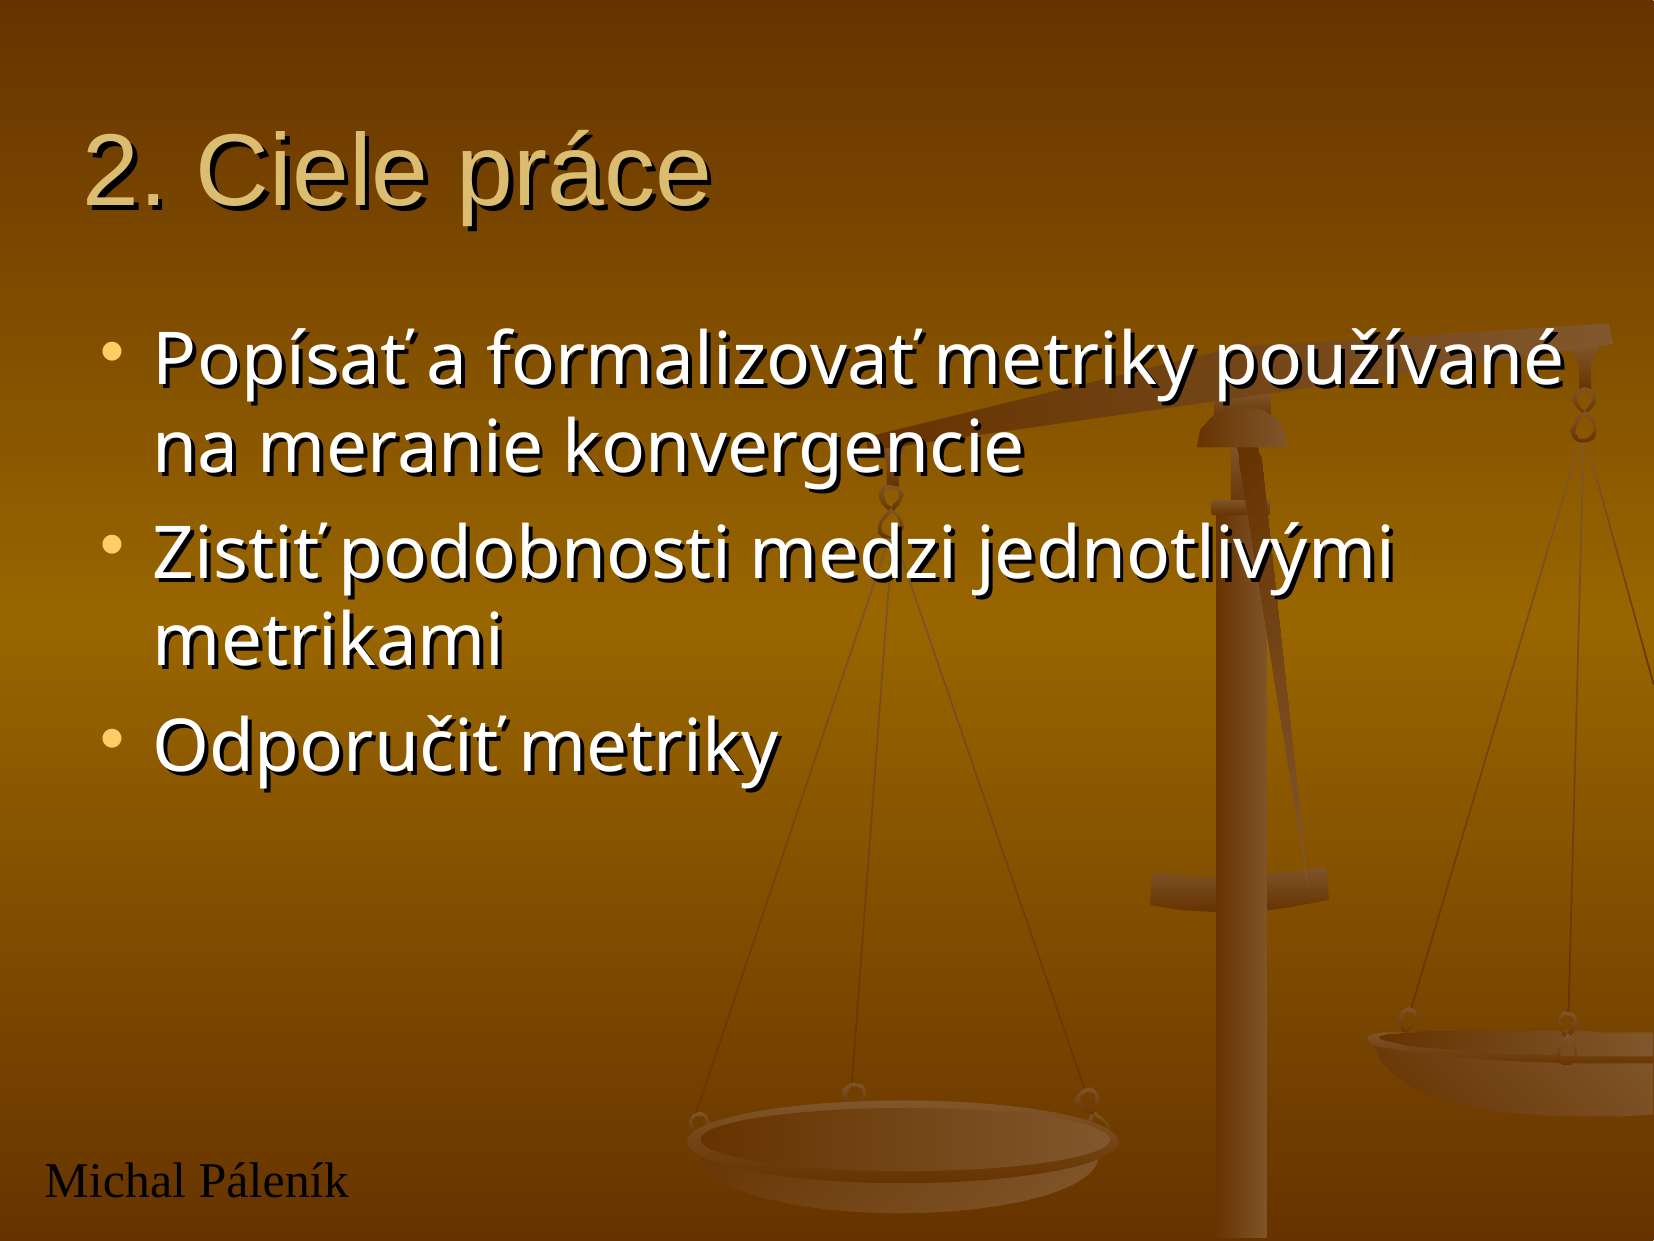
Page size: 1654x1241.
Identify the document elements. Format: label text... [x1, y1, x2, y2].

list Popísať a formalizovať metriky používané na meranie konvergencie Zistiť podobnosti medzi jednotlivými metrikami Odporučiť metriky [82, 289, 1572, 1095]
title 2. Ciele práce [82, 57, 1572, 250]
